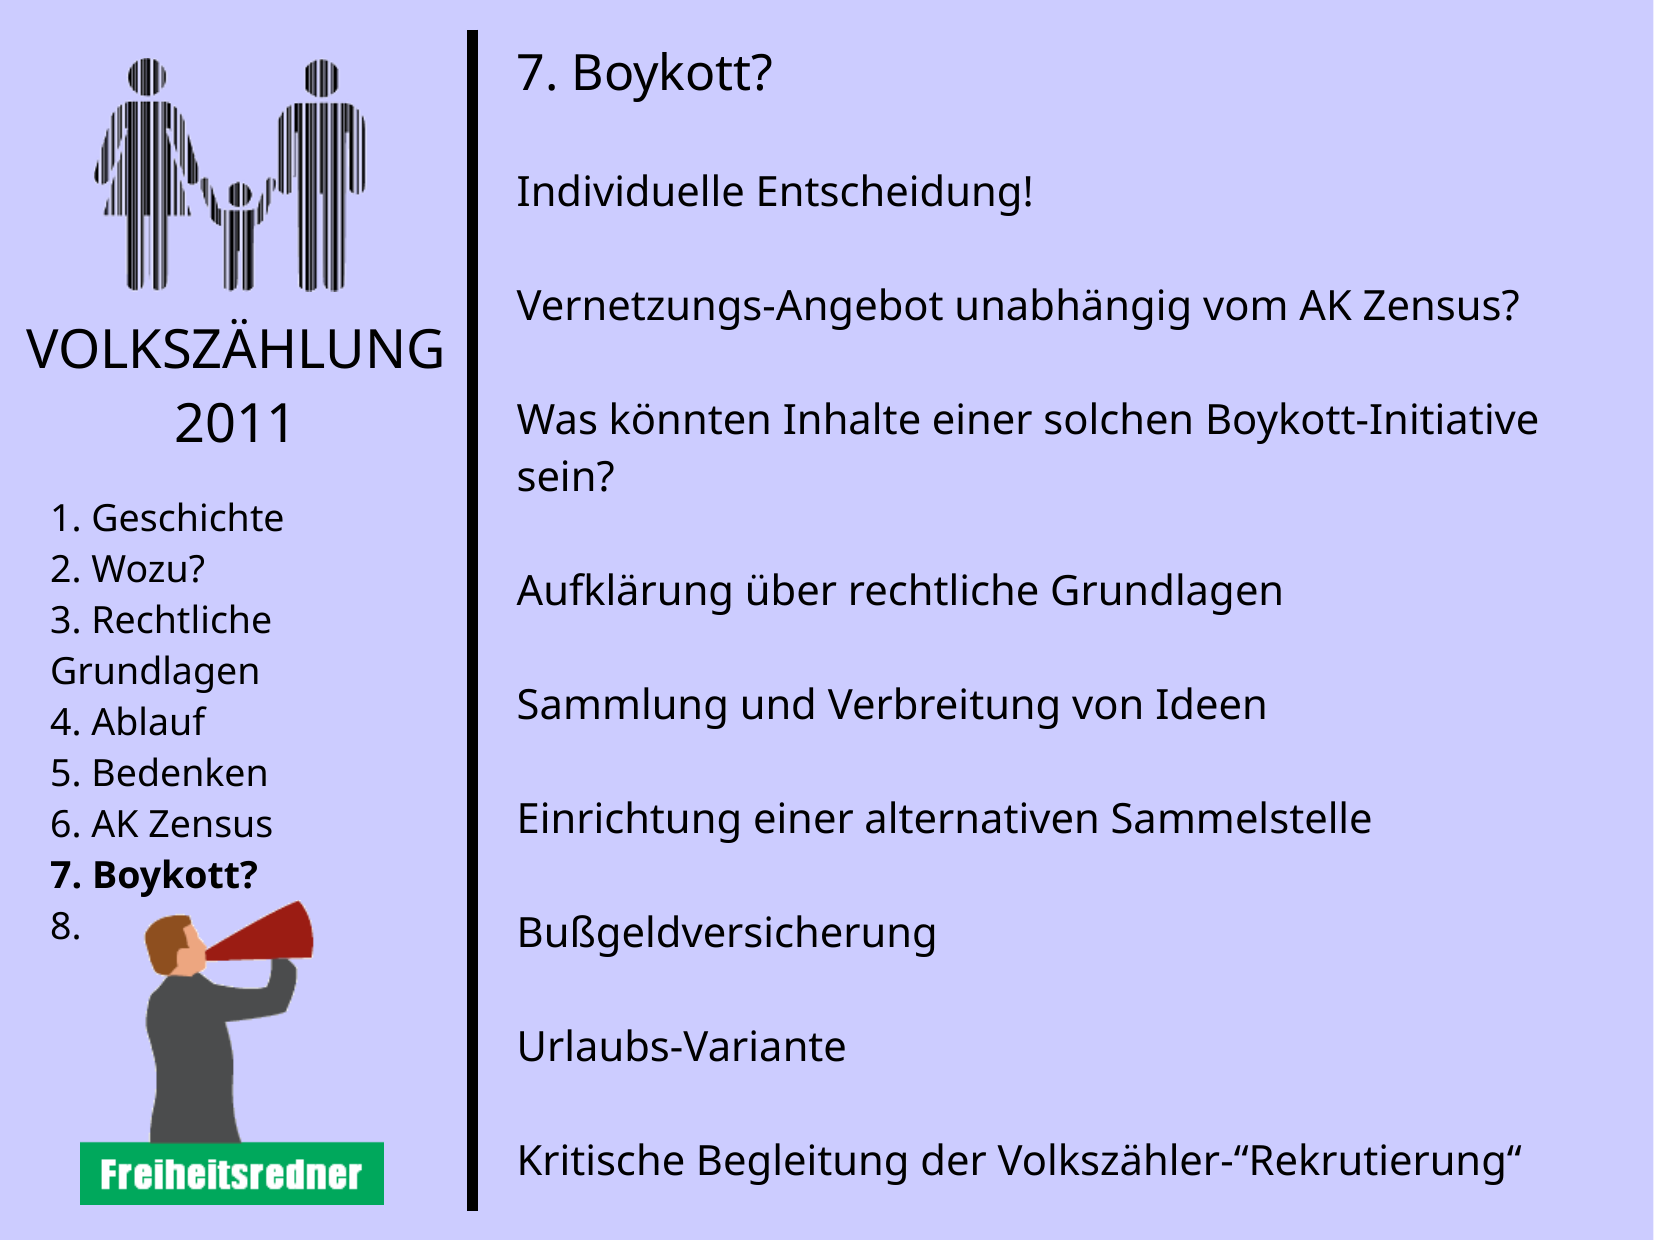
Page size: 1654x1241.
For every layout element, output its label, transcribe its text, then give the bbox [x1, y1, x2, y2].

text_box VOLKSZÄHLUNG 2011 [0, 257, 473, 443]
picture [80, 900, 384, 1205]
text_box 7. Boykott? Individuelle Entscheidung! Vernetzungs-Angebot unabhängig vom AK Zensus? Was könnten Inhalte einer solchen Boykott-Initiative sein? Aufklärung über rechtliche Grundlagen Sammlung und Verbreitung von Ideen Einrichtung einer alternativen Sammelstelle Bußgeldversicherung Urlaubs-Variante Kritische Begleitung der Volkszähler-“Rekrutierung“ Tag des zivilen Ungehorsams: 9. Mai 2011 www.vobo11.de [501, 29, 1625, 1176]
picture [94, 58, 367, 292]
text_box 1. Geschichte 2. Wozu? 3. Rechtliche Grundlagen 4. Ablauf 5. Bedenken 6. AK Zensus 7. Boykott? 8. Ausblick [35, 484, 479, 837]
